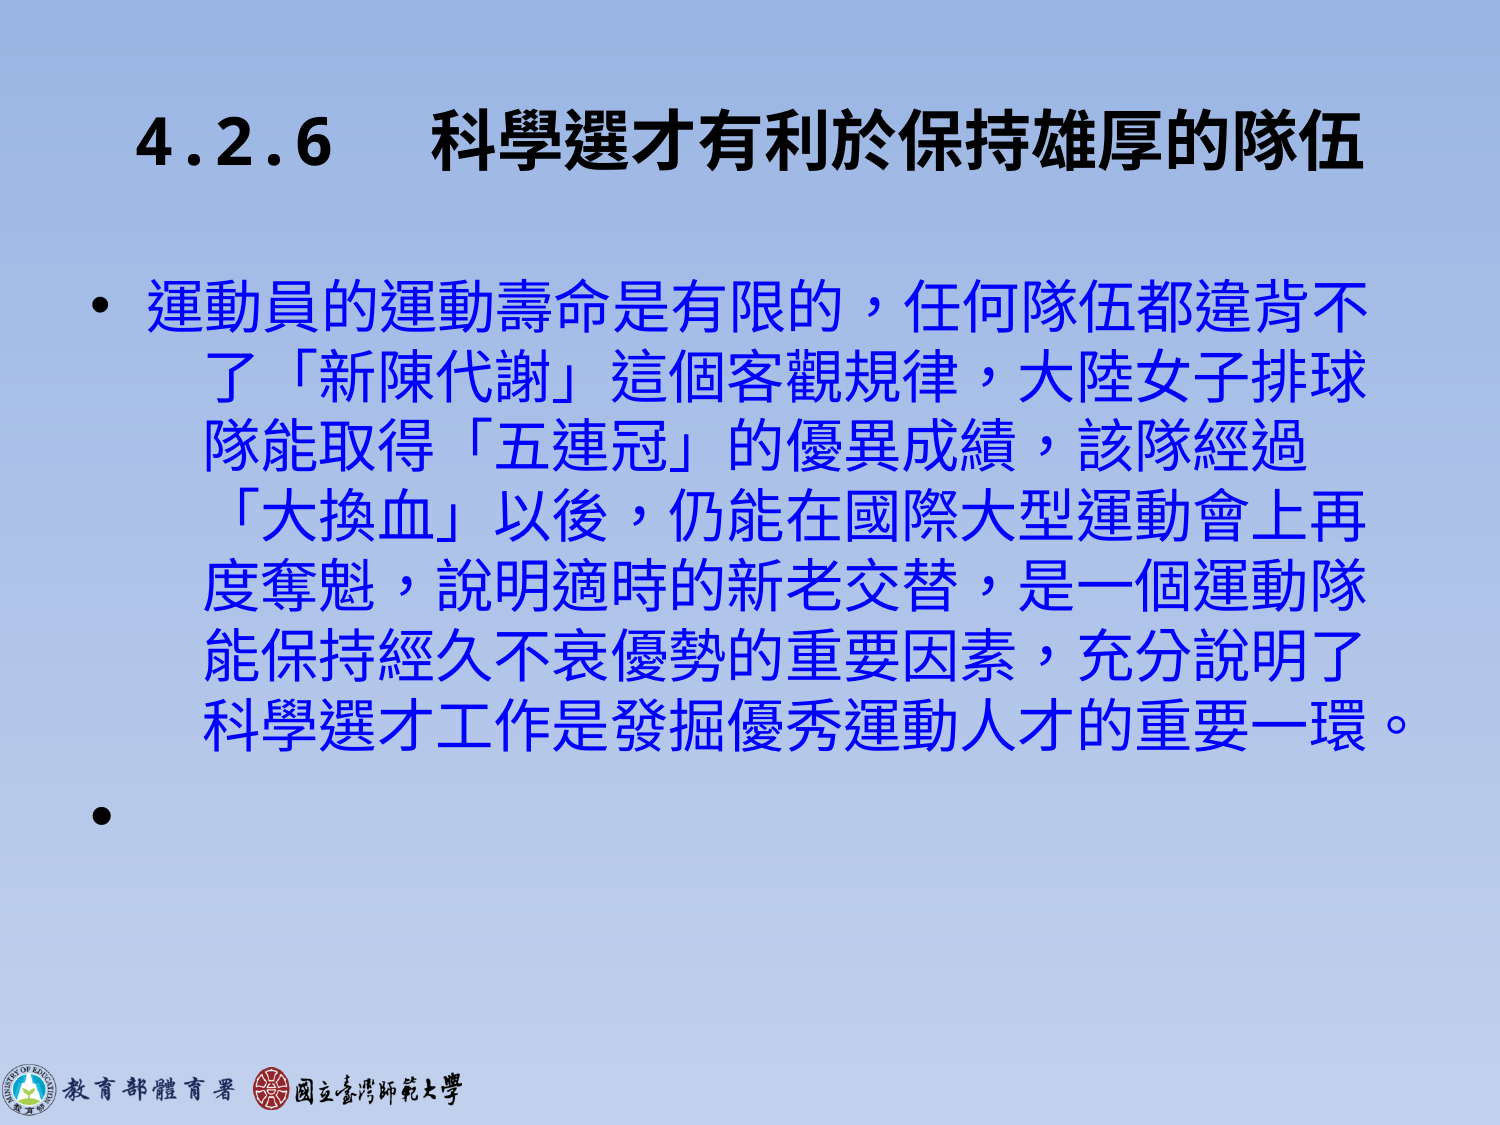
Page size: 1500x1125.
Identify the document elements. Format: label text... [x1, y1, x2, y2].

title 4.2.6 科學選才有利於保持雄厚的隊伍 [75, 45, 1426, 233]
list 運動員的運動壽命是有限的，任何隊伍都違背不了「新陳代謝」這個客觀規律，大陸女子排球隊能取得「五連冠」的優異成績，該隊經過「大換血」以後，仍能在國際大型運動會上再度奪魁，說明適時的新老交替，是一個運動隊能保持經久不衰優勢的重要因素，充分說明了科學選才工作是發掘優秀運動人才的重要一環。 [75, 262, 1426, 1005]
